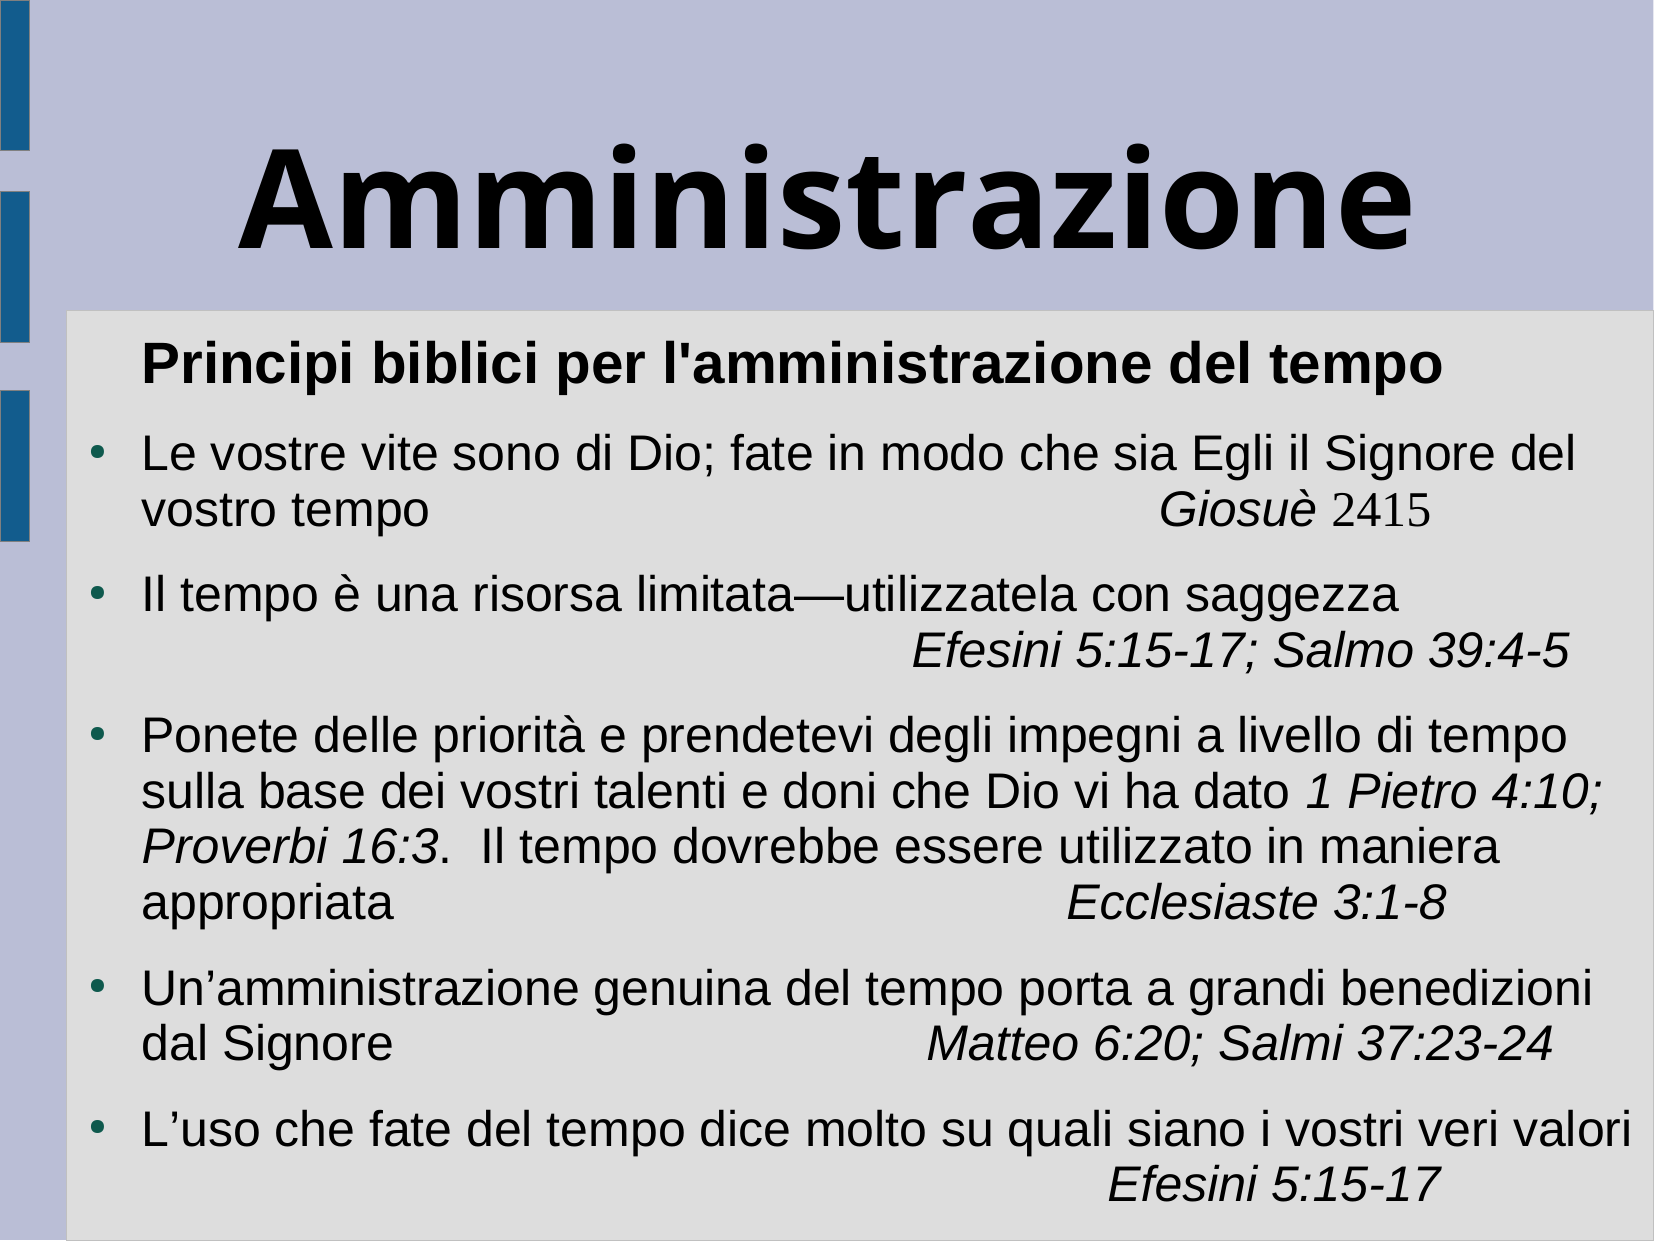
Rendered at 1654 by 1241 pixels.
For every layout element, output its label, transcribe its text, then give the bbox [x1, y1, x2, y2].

title Amministrazione [121, 83, 1534, 306]
list Principi biblici per l'amministrazione del tempo Le vostre vite sono di Dio; fate in modo che sia Egli il Signore del vostro tempo Giosuè  Il tempo è una risorsa limitata—utilizzatela con saggezza Efesini 5:15-17; Salmo 39:4-5 Ponete delle priorità e prendetevi degli impegni a livello di tempo sulla base dei vostri talenti e doni che Dio vi ha dato 1 Pietro 4:10; Proverbi 16:3. Il tempo dovrebbe essere utilizzato in maniera appropriata Ecclesiaste 3:1-8 Un’amministrazione genuina del tempo porta a grandi benedizioni dal Signore Matteo 6:20; Salmi 37:23-24 L’uso che fate del tempo dice molto su quali siano i vostri veri valori Efesini 5:15-17 [70, 330, 1642, 1217]
